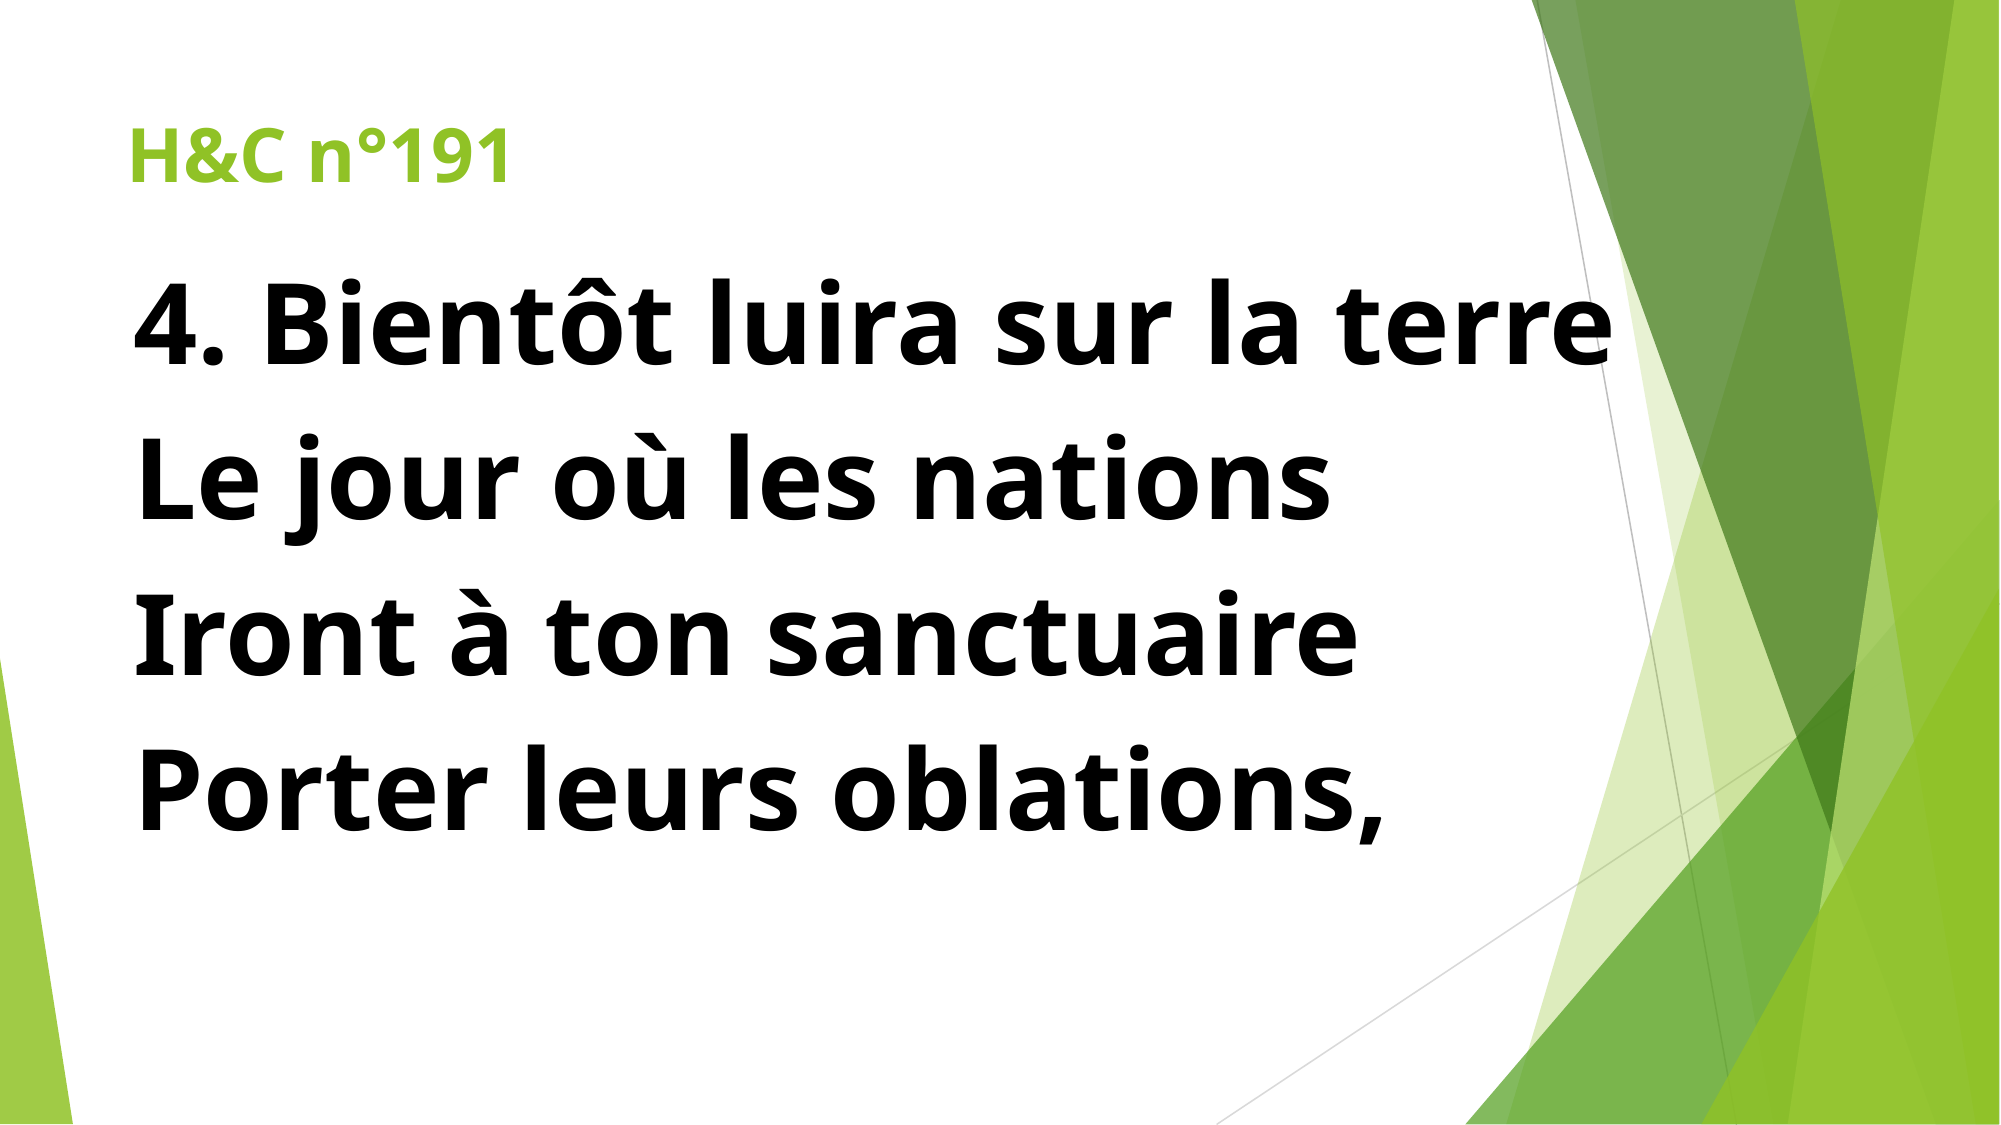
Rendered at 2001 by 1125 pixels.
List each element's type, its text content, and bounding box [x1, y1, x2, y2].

text_box 4. Bientôt luira sur la terre Le jour où les nations Iront à ton sanctuaire Porter leurs oblations, [118, 224, 1961, 1074]
text_box H&C n°191 [111, 99, 1522, 213]
